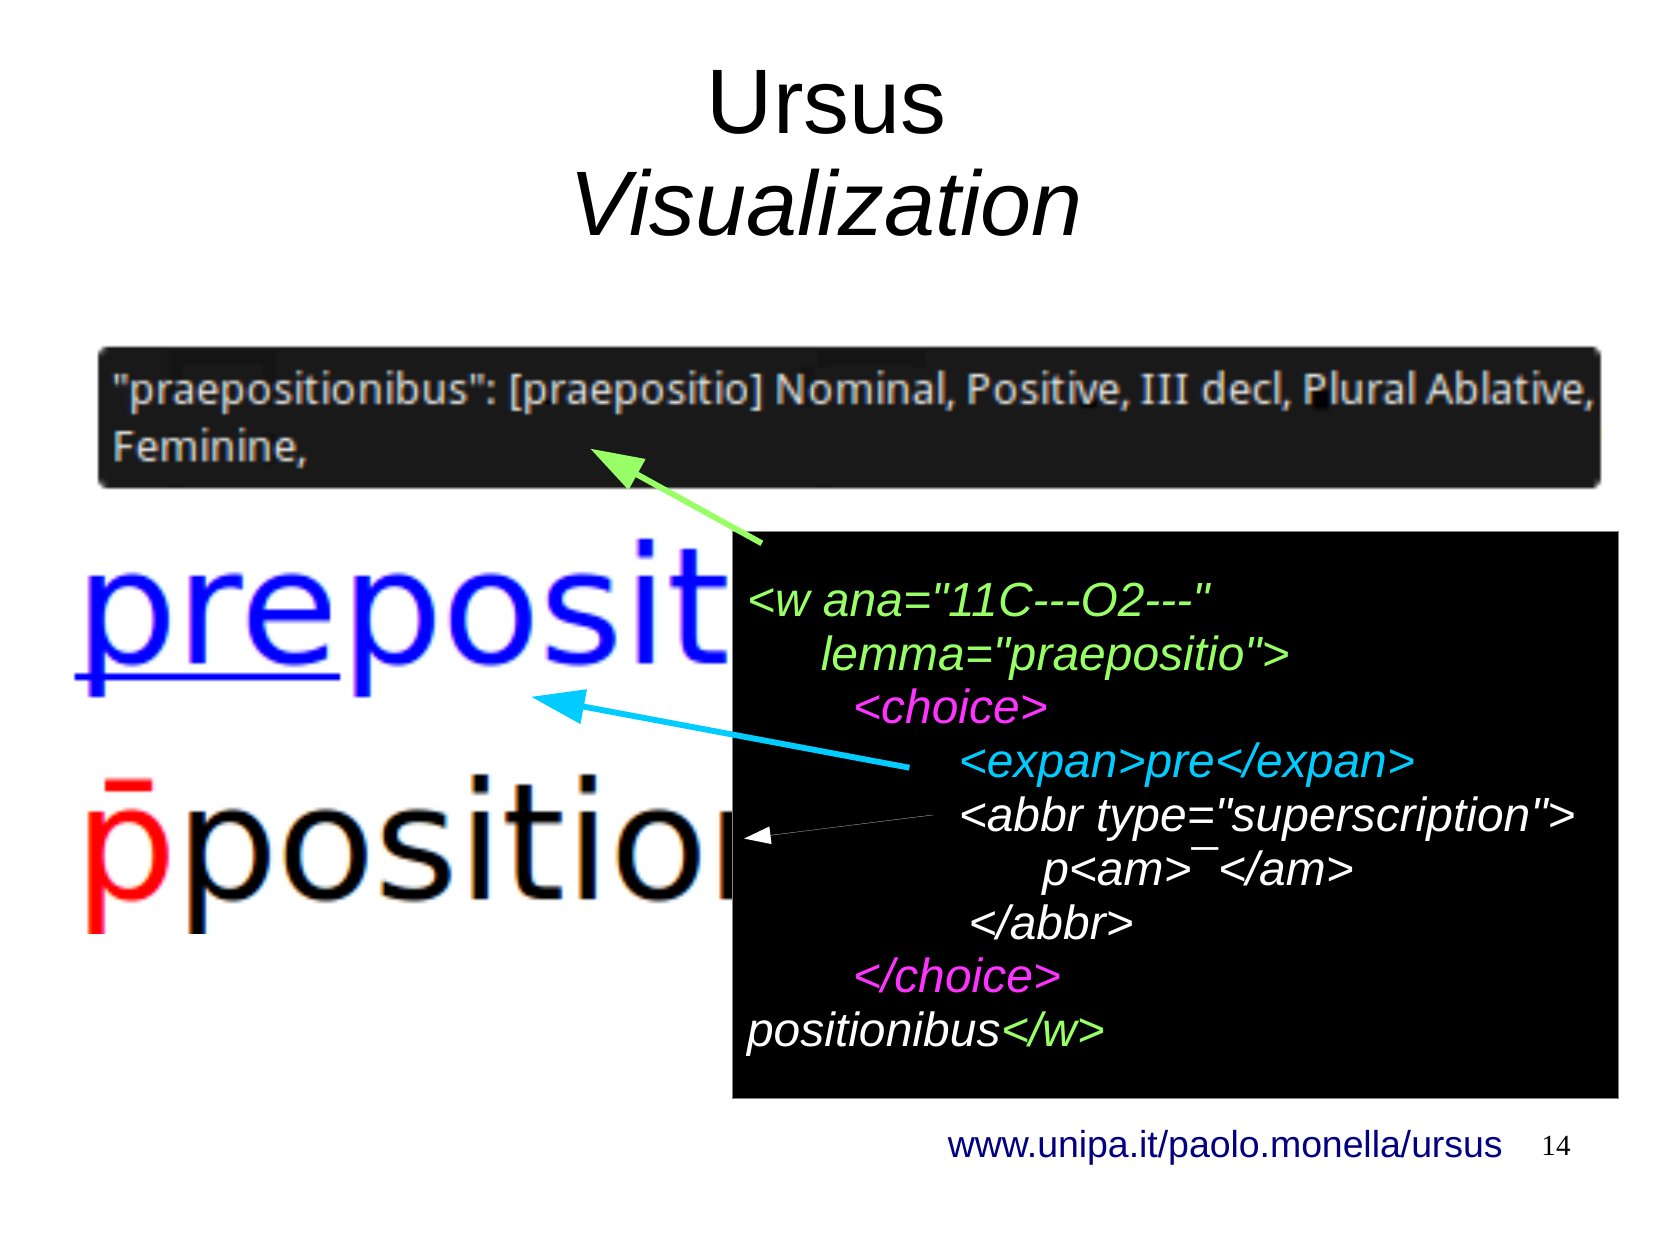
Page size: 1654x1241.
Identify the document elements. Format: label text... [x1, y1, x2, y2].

text_box www.unipa.it/paolo.monella/ursus [933, 1116, 1548, 1216]
text_box <w ana="11C---O2---" lemma="praepositio"> <choice> <expan>pre</expan> <abbr type="superscription"> p<am>¯</am> </abbr> </choice> positionibus</w> [732, 531, 1619, 1099]
picture [59, 311, 1612, 934]
title Ursus Visualization [82, 49, 1571, 257]
